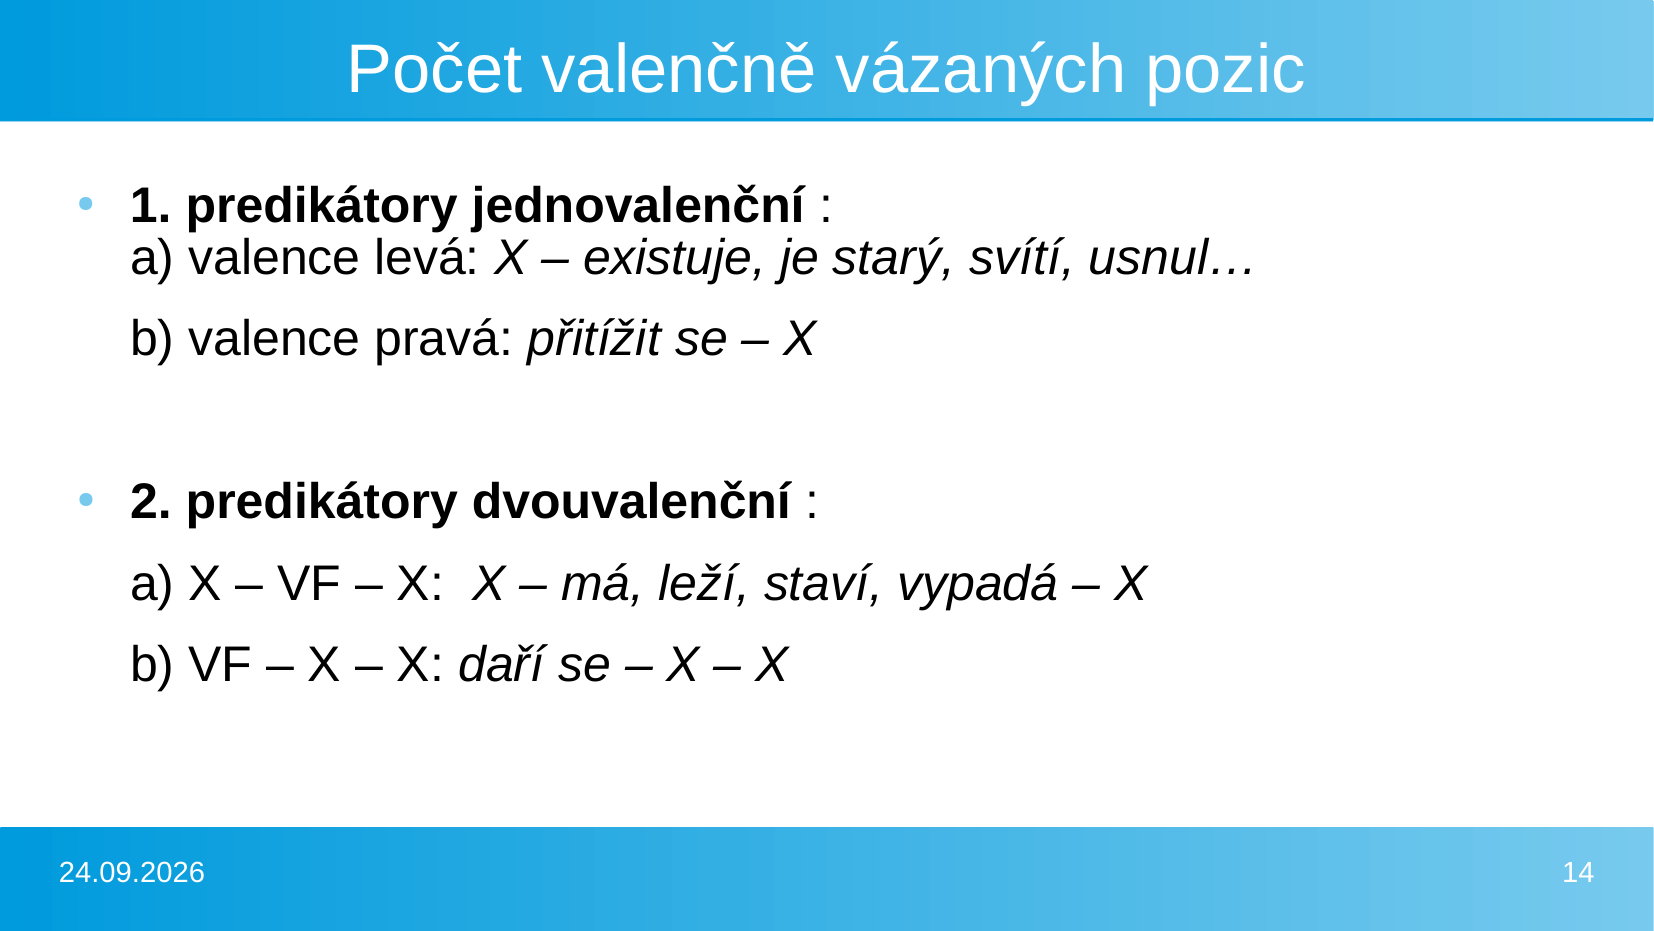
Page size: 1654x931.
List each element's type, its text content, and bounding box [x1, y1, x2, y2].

title Počet valenčně vázaných pozic [59, 29, 1595, 108]
list 1. predikátory jednovalenční : a) valence levá: X – existuje, je starý, svítí, usnul… b) valence pravá: přitížit se – X 2. predikátory dvouvalenční : a) X – VF – X: X – má, leží, staví, vypadá – X b) VF – X – X: daří se – X – X [59, 177, 1595, 768]
